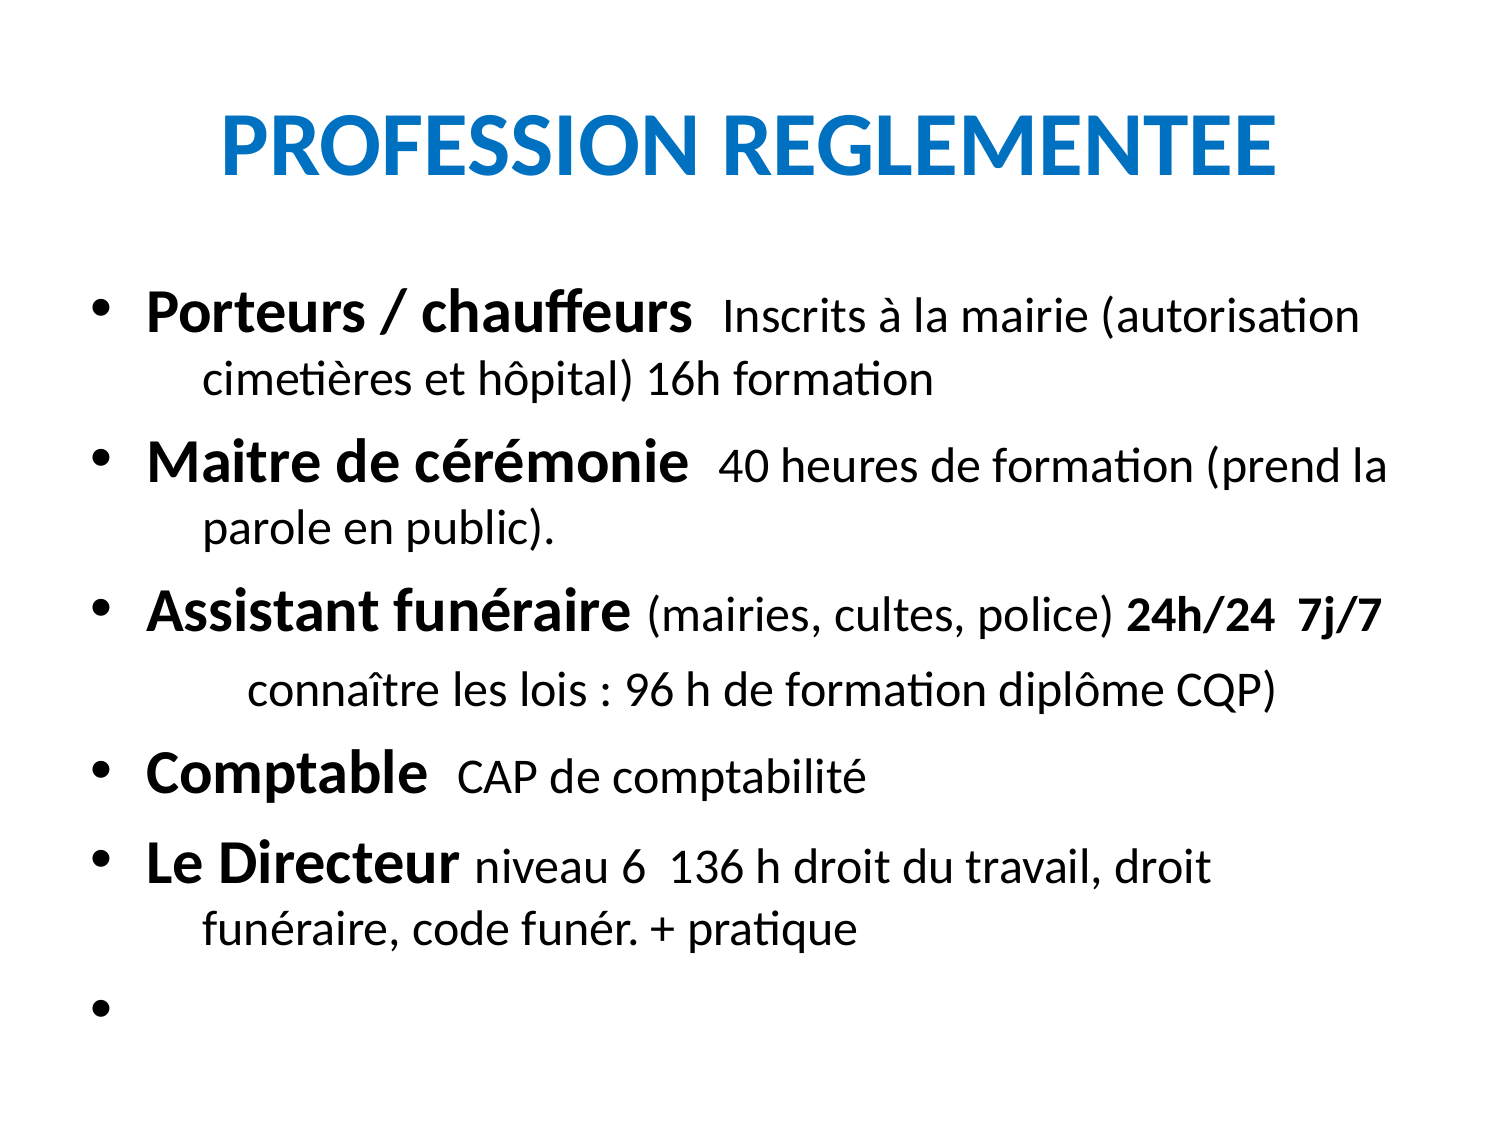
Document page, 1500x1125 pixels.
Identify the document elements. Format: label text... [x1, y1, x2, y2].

list Porteurs / chauffeurs Inscrits à la mairie (autorisation cimetières et hôpital) 16h formation Maitre de cérémonie 40 heures de formation (prend la parole en public). Assistant funéraire (mairies, cultes, police) 24h/24 7j/7 connaître les lois : 96 h de formation diplôme CQP) Comptable CAP de comptabilité Le Directeur niveau 6 136 h droit du travail, droit funéraire, code funér. + pratique [75, 262, 1426, 1005]
title PROFESSION REGLEMENTEE [75, 45, 1426, 233]
